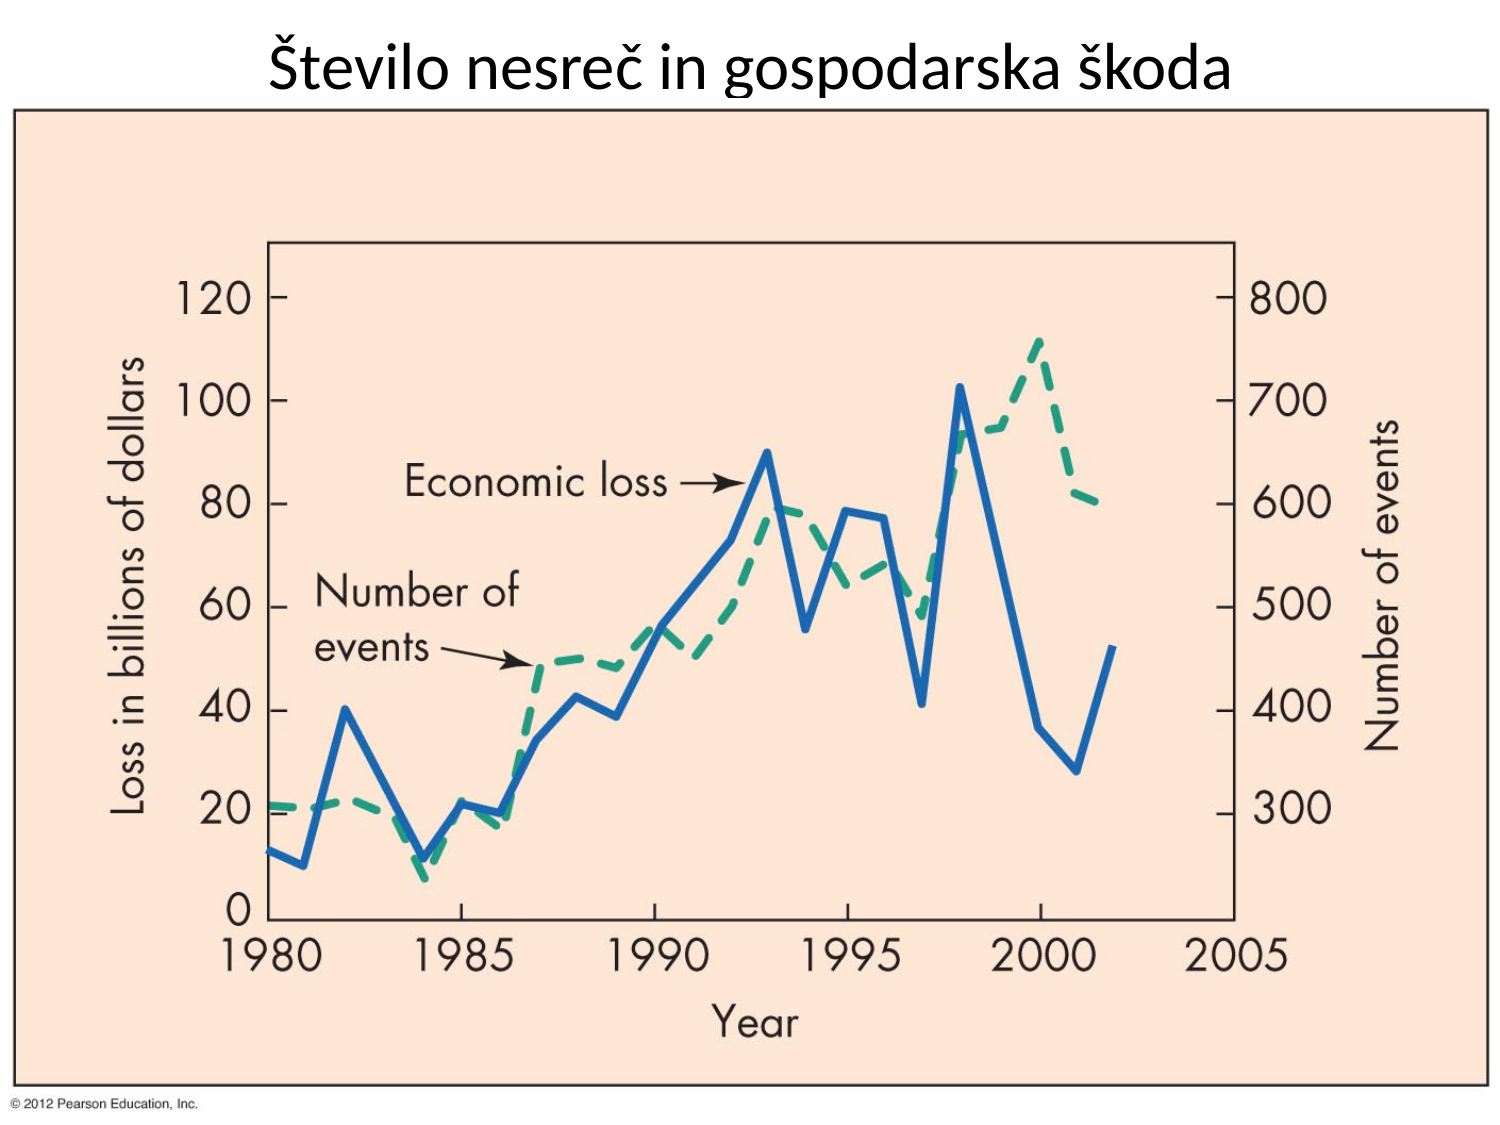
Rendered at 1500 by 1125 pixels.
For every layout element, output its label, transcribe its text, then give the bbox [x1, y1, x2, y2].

picture [0, 98, 1500, 1125]
title Število nesreč in gospodarska škoda [76, 0, 1427, 98]
